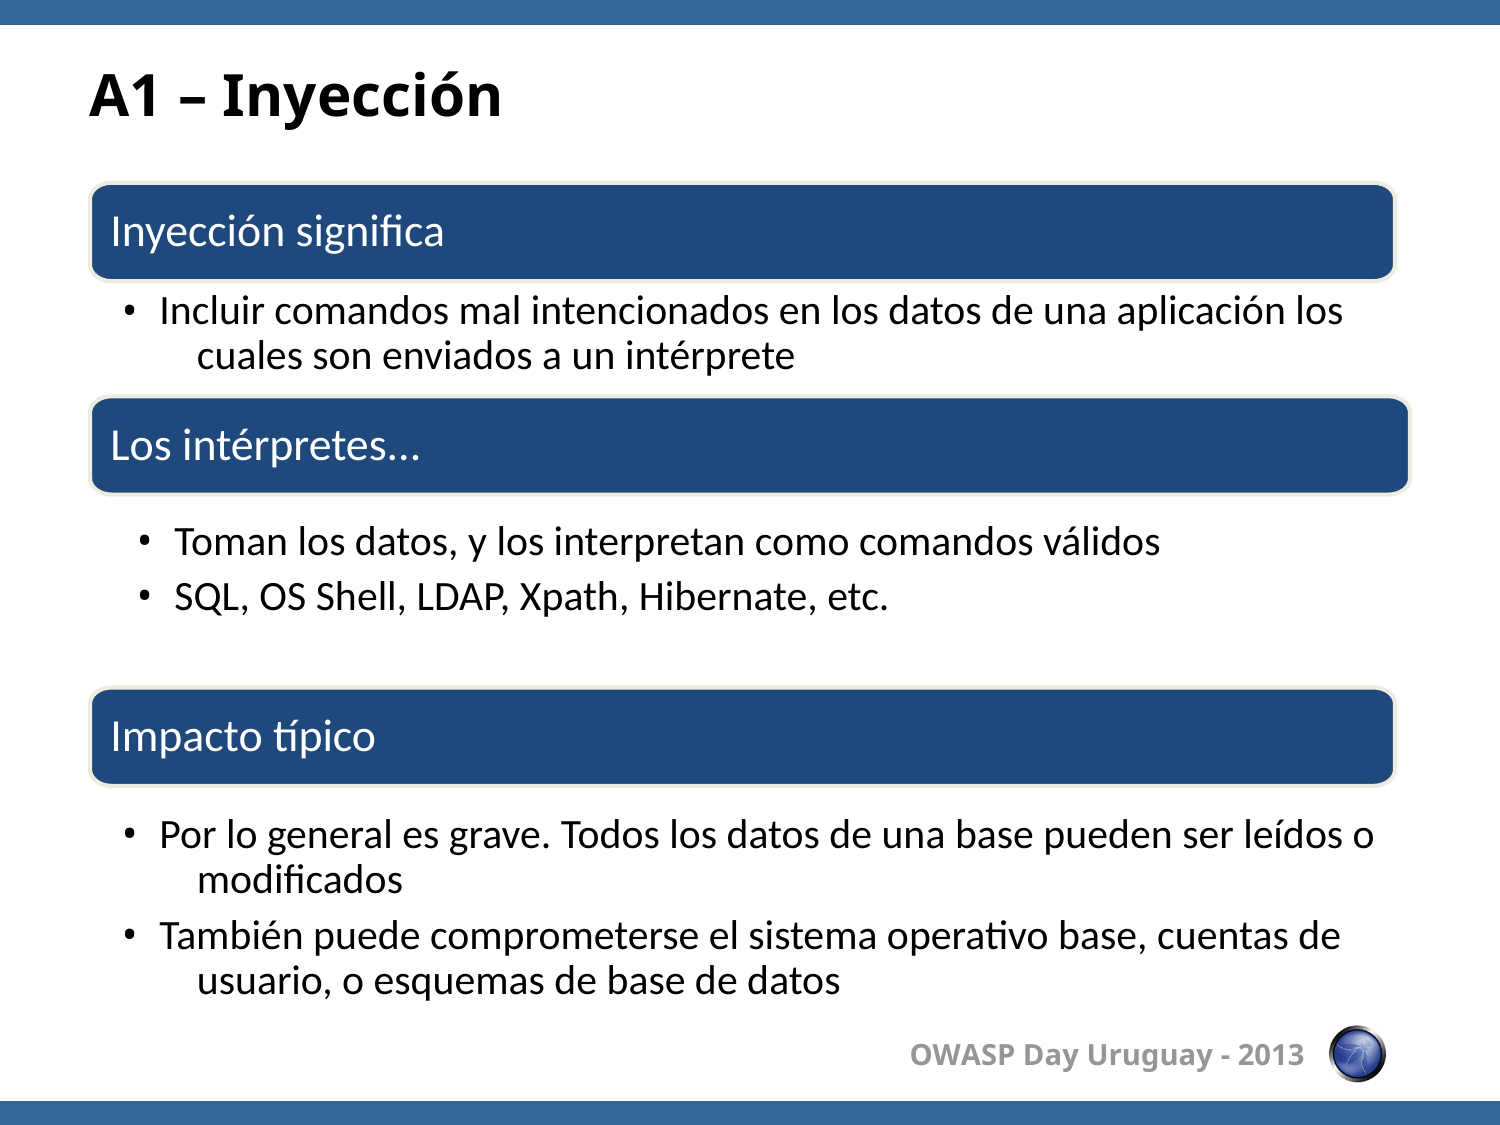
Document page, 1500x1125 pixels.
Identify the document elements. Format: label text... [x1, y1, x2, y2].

picture [1325, 1026, 1388, 1083]
text_box Incluir comandos mal intencionados en los datos de una aplicación los cuales son enviados a un intérprete [90, 283, 1471, 358]
text_box Los intérpretes... [90, 396, 1411, 495]
title A1 – Inyección [75, 28, 1426, 159]
text_box Inyección significa [90, 182, 1396, 282]
text_box Toman los datos, y los interpretan como comandos válidos SQL, OS Shell, LDAP, Xpath, Hibernate, etc. [105, 514, 1441, 679]
text_box Impacto típico [90, 687, 1396, 786]
text_box Por lo general es grave. Todos los datos de una base pueden ser leídos o modificados También puede comprometerse el sistema operativo base, cuentas de usuario, o esquemas de base de datos [90, 807, 1441, 1026]
